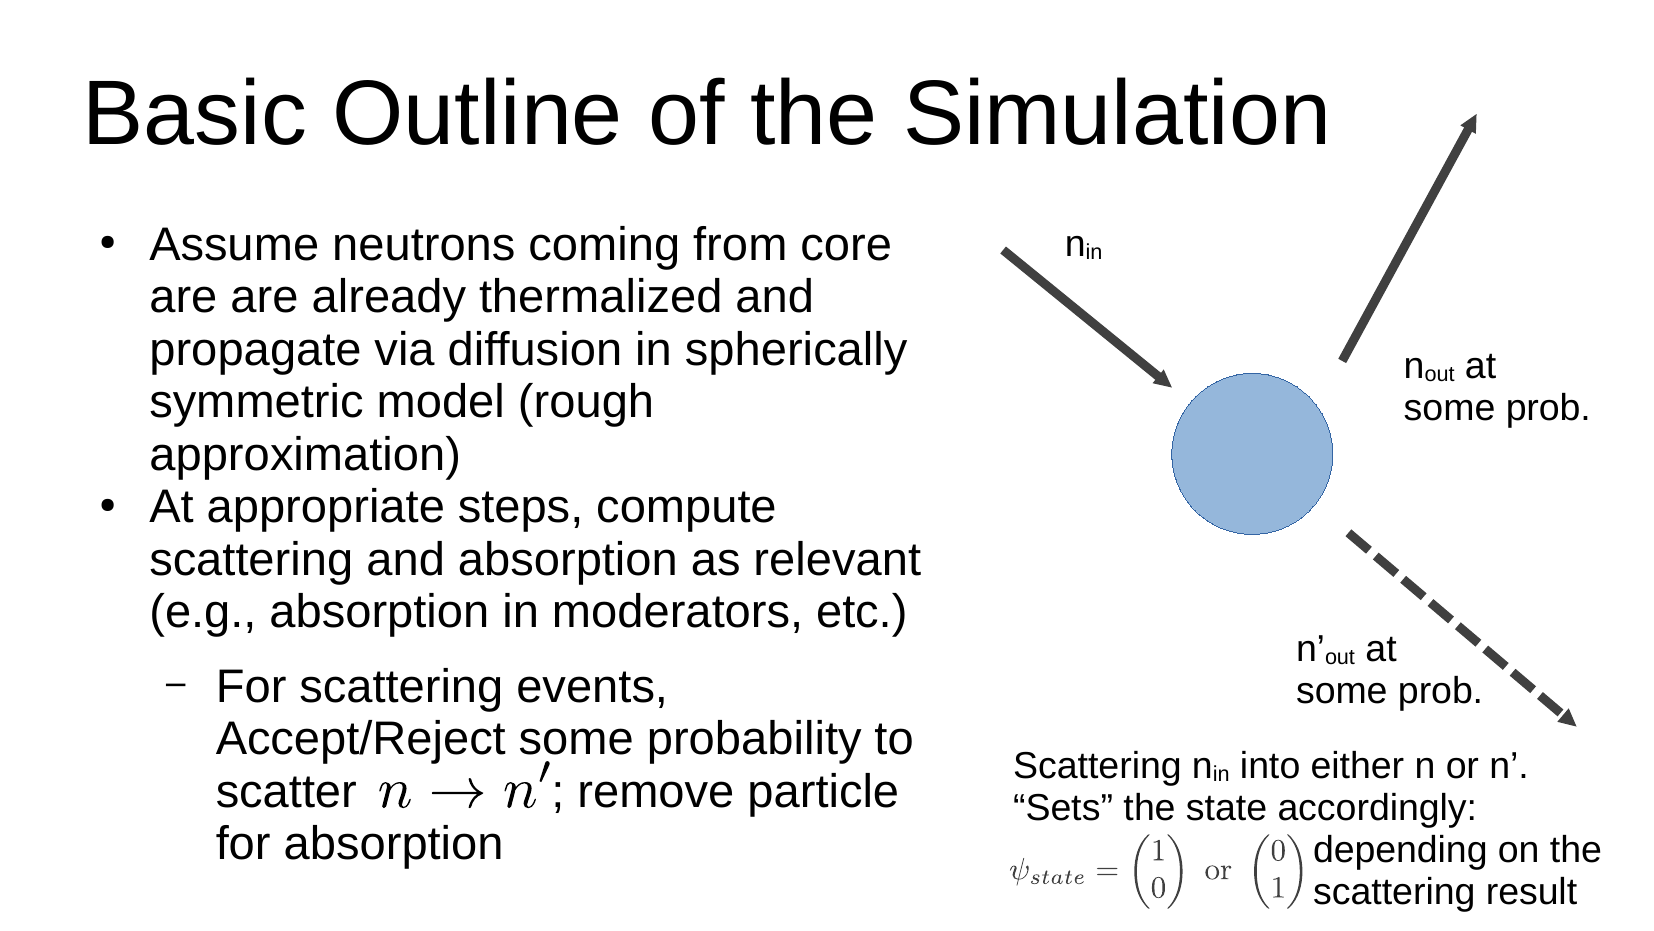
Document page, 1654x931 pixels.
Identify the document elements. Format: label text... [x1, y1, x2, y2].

text_box nout at some prob. [1389, 337, 1610, 437]
text_box n’out at some prob. [1281, 620, 1530, 727]
text_box nin [1050, 215, 1121, 273]
text_box [1171, 373, 1333, 535]
list Assume neutrons coming from core are are already thermalized and propagate via diffusion in spherically symmetric model (rough approximation) At appropriate steps, compute scattering and absorption as relevant (e.g., absorption in moderators, etc.) For scattering events, Accept/Reject some probability to scatter ; remove particle for absorption [82, 217, 931, 885]
text_box Scattering nin into either n or n’. “Sets” the state accordingly: depending on the scattering result [998, 737, 1621, 921]
title Basic Outline of the Simulation [82, 10, 1576, 216]
text_box [1009, 834, 1303, 909]
text_box [379, 761, 550, 809]
